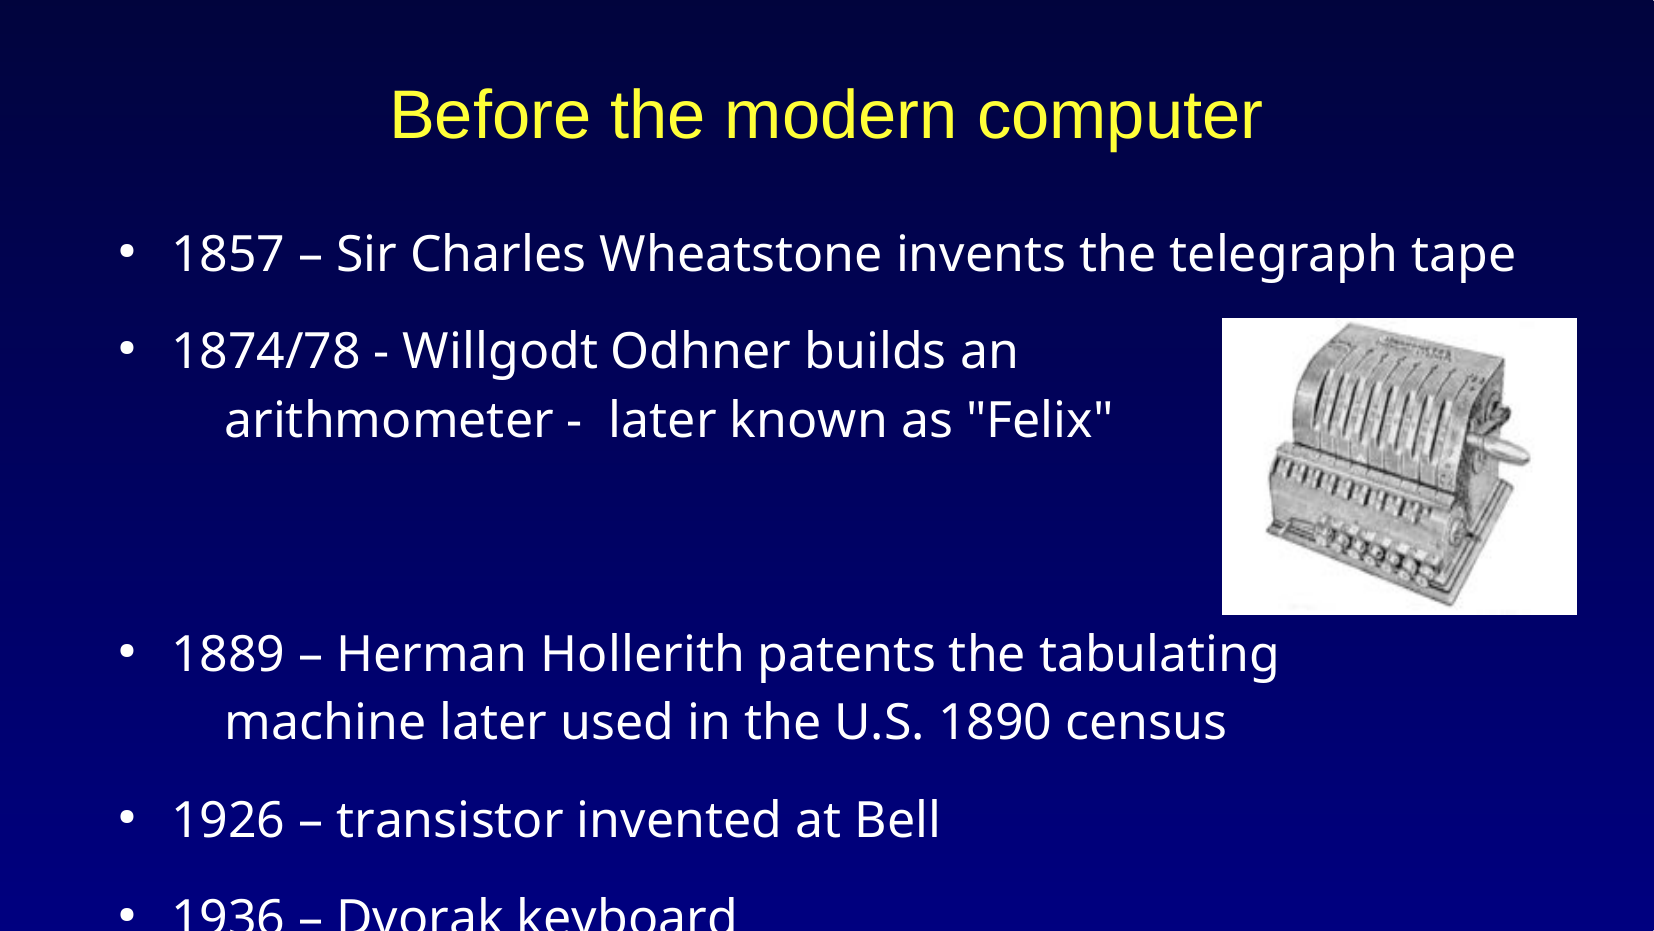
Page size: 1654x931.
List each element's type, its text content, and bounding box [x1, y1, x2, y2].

picture [1222, 318, 1577, 615]
list 1857 – Sir Charles Wheatstone invents the telegraph tape 1874/78 - Willgodt Odhner builds an arithmometer - later known as "Felix" 1889 – Herman Hollerith patents the tabulating machine later used in the U.S. 1890 census 1926 – transistor invented at Bell 1936 – Dvorak keyboard [82, 217, 1571, 931]
title Before the modern computer [82, 37, 1571, 193]
